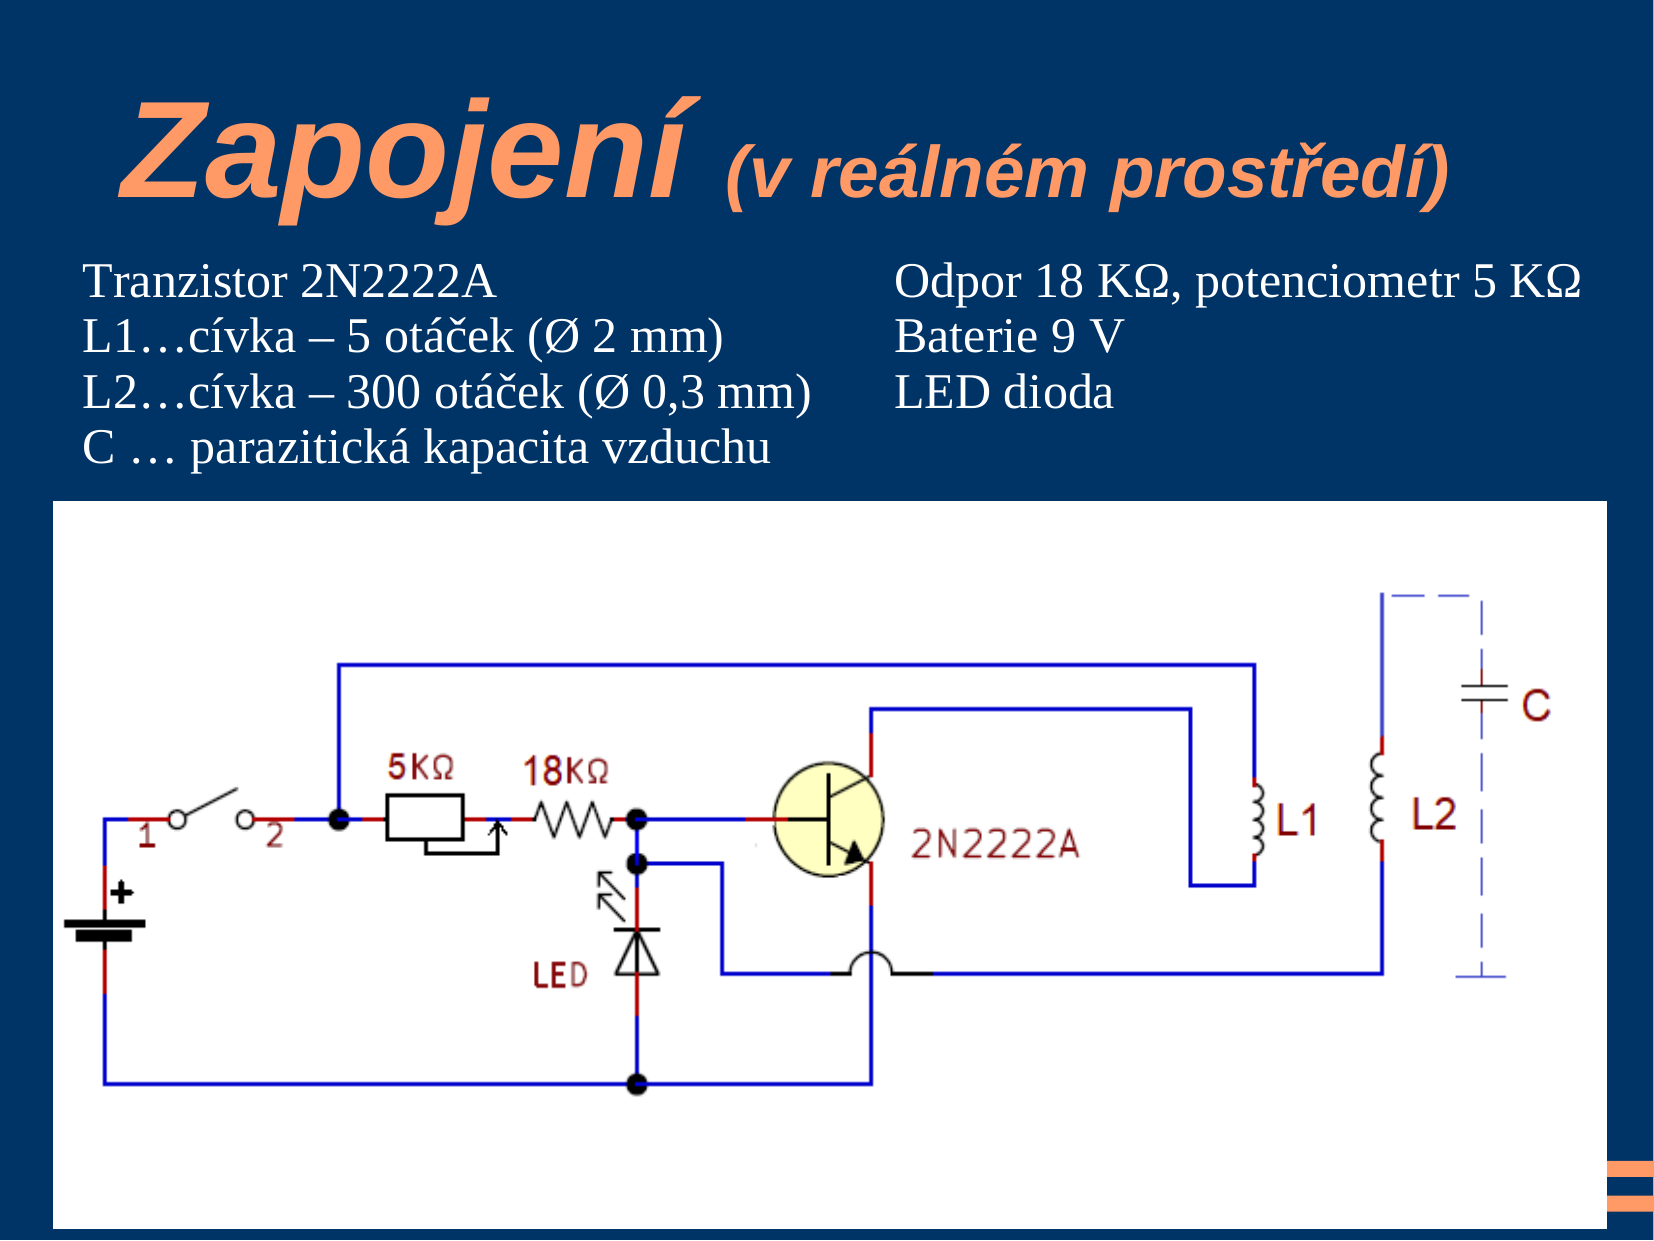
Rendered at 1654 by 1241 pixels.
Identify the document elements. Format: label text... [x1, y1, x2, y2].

picture [53, 501, 1607, 1229]
list Tranzistor 2N2222A Odpor 18 KΩ, potenciometr 5 KΩ L1…cívka – 5 otáček (Ø 2 mm) Baterie 9 V L2…cívka – 300 otáček (Ø 0,3 mm) LED dioda C … parazitická kapacita vzduchu [11, 253, 1607, 1063]
title Zapojení (v reálném prostředí) [121, 46, 1534, 253]
